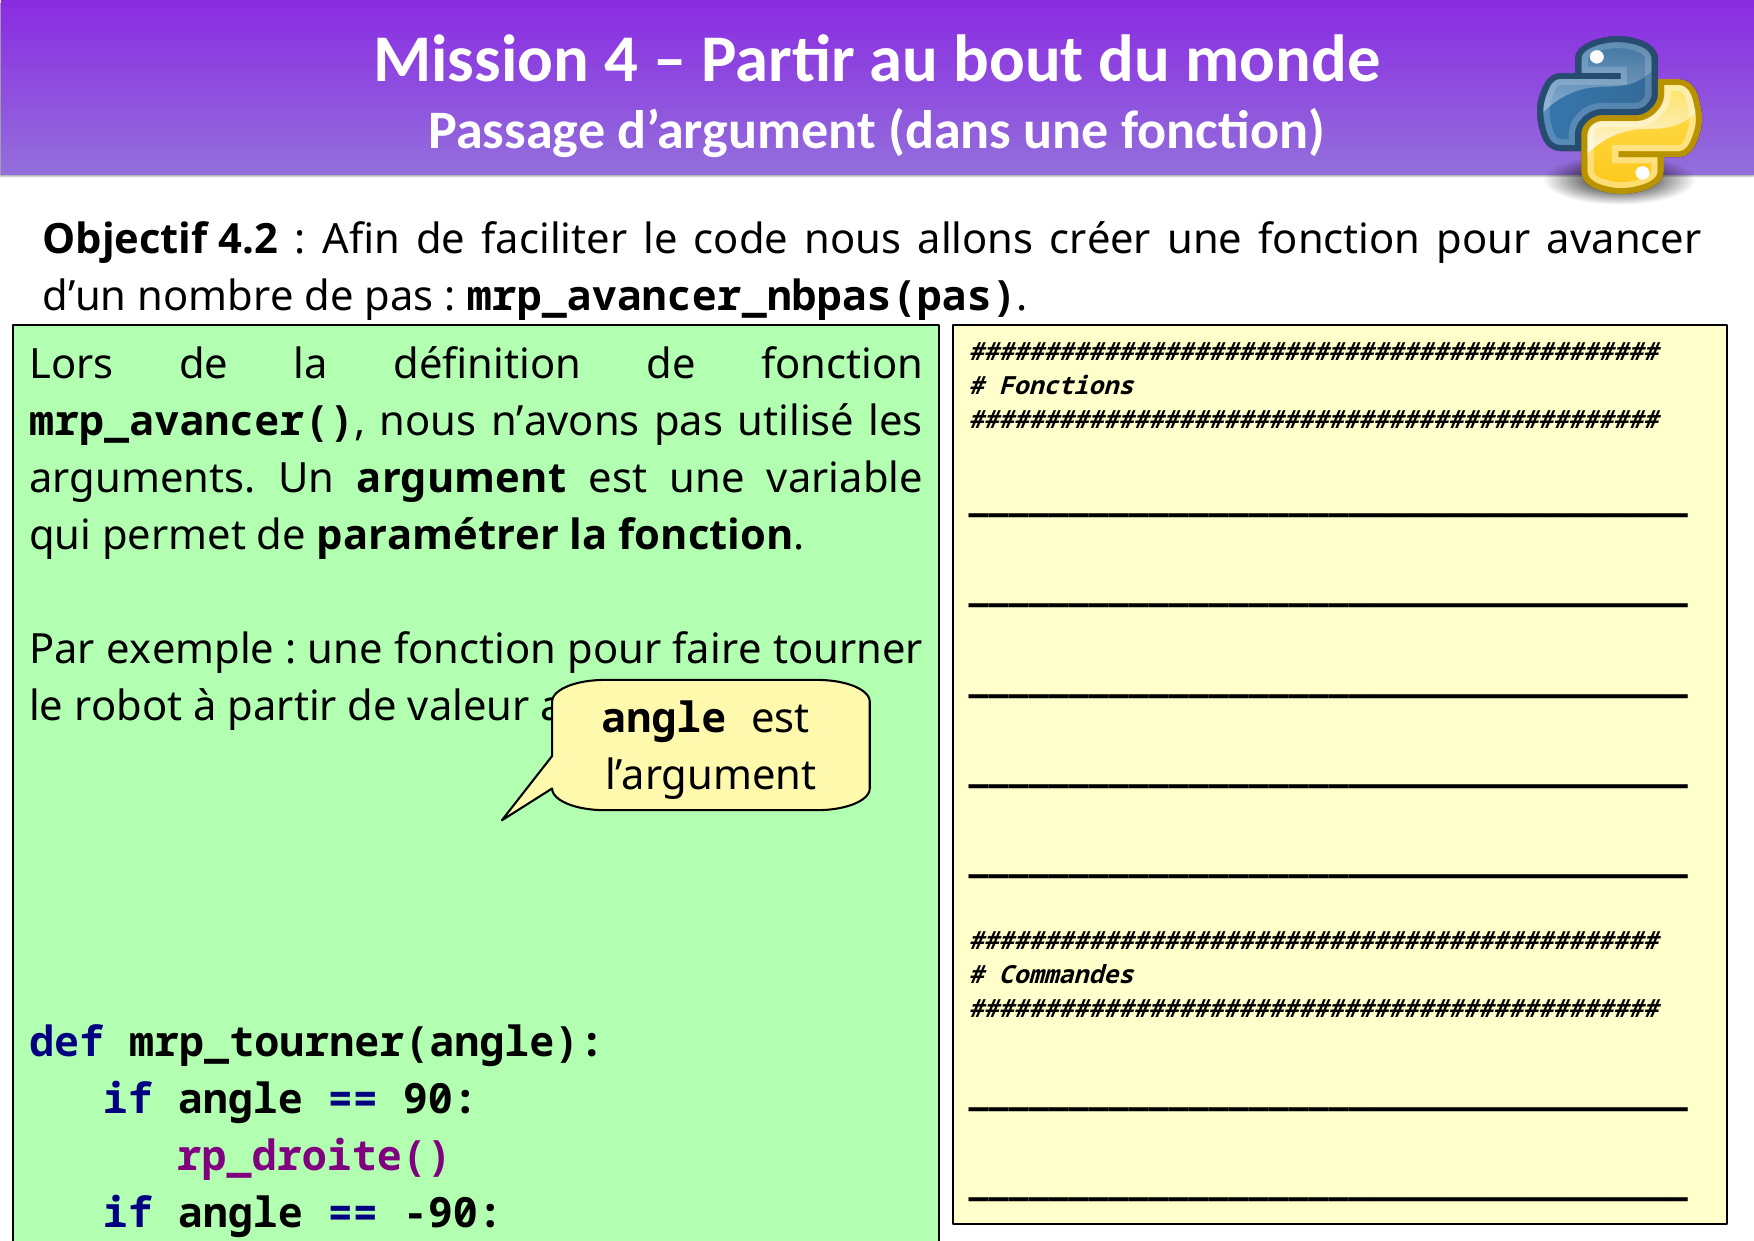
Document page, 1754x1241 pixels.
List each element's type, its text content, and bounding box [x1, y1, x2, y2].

text_box angle est l’argument [501, 679, 870, 821]
text_box Objectif 4.2 : Afin de faciliter le code nous allons créer une fonction pour avancer d’un nombre de pas : mrp_avancer_nbpas(pas). [27, 201, 1718, 311]
text_box Lors de la définition de fonction mrp_avancer(), nous n’avons pas utilisé les arguments. Un argument est une variable qui permet de paramétrer la fonction. Par exemple : une fonction pour faire tourner le robot à partir de valeur angulaire. def mrp_tourner(angle): if angle == 90: rp_droite() if angle == -90: rp_gauche() if angle==180 or angle==-180: rp_droite() rp_droite() [13, 325, 940, 1214]
picture [1526, 32, 1713, 201]
text_box Mission 4 – Partir au bout du monde Passage d’argument (dans une fonction) [0, 0, 1754, 175]
text_box ############################################## # Fonctions ############################################## ____________________________________ ____________________________________ ____________________________________ ____________________________________ ____________________________________ ############################################## # Commandes ############################################## ____________________________________ ____________________________________ ____________________________________ ____________________________________ ____________________________________ [952, 325, 1727, 1224]
